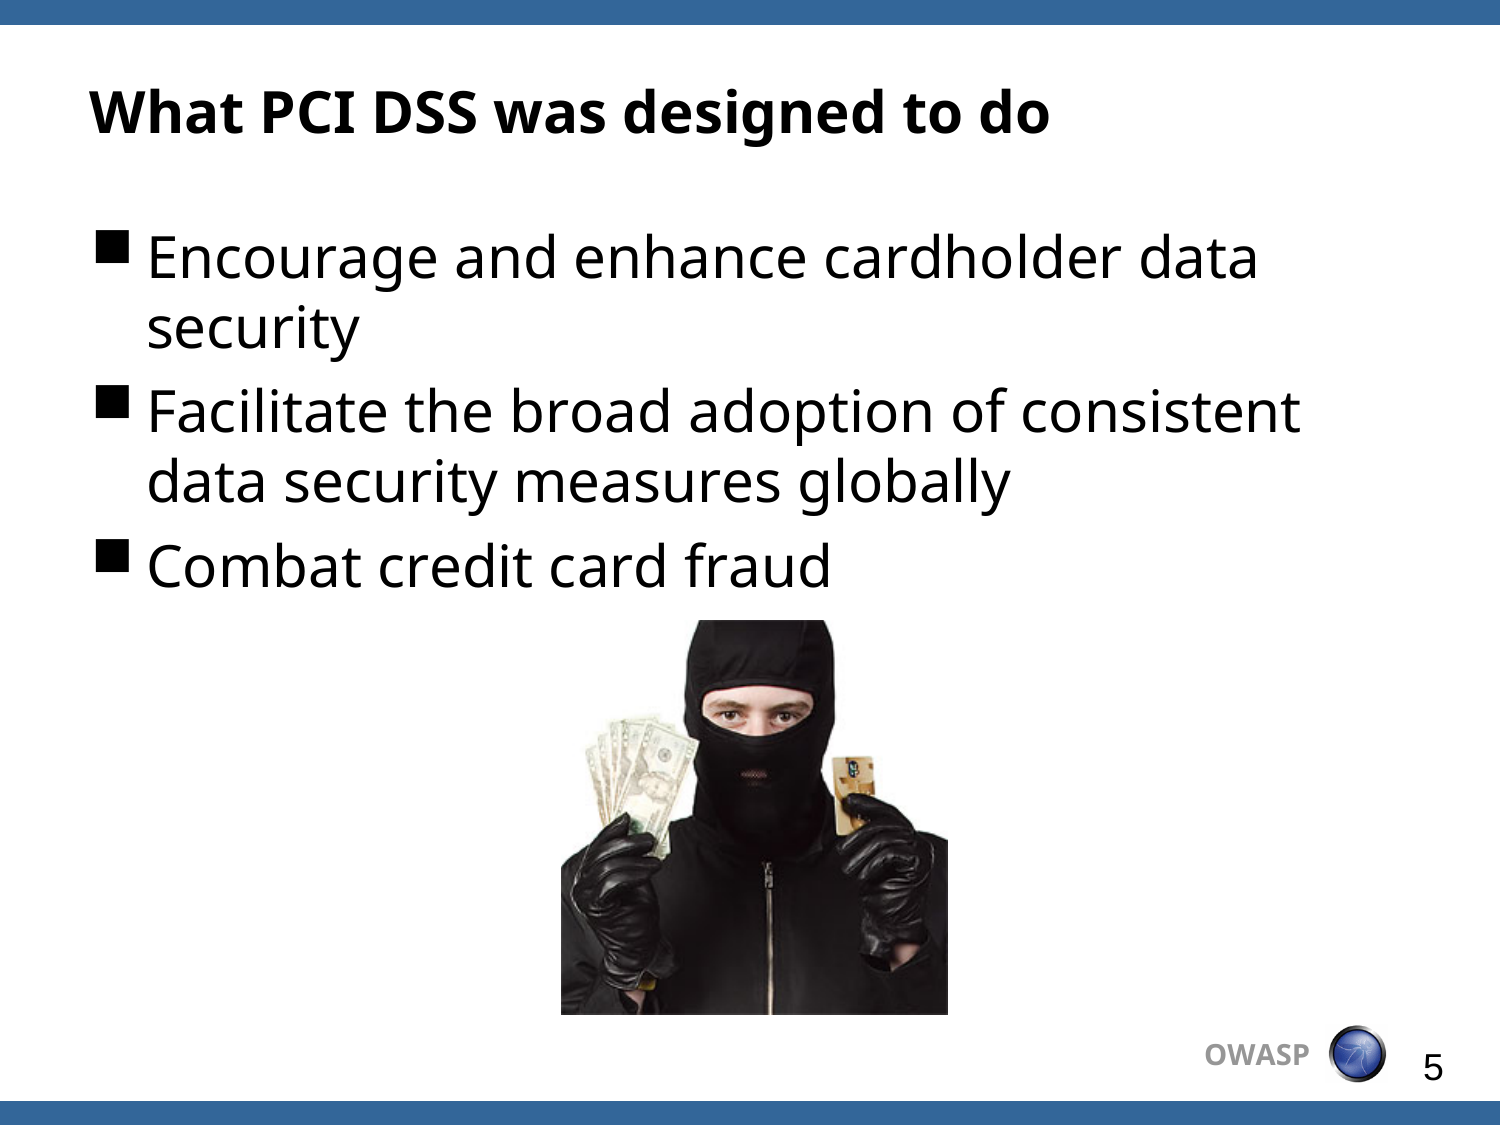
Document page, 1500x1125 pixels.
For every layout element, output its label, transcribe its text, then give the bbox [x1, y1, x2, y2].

picture [1325, 1024, 1388, 1083]
title What PCI DSS was designed to do [75, 32, 1426, 189]
picture [561, 620, 948, 1015]
list Encourage and enhance cardholder data security Facilitate the broad adoption of consistent data security measures globally Combat credit card fraud [75, 212, 1426, 955]
